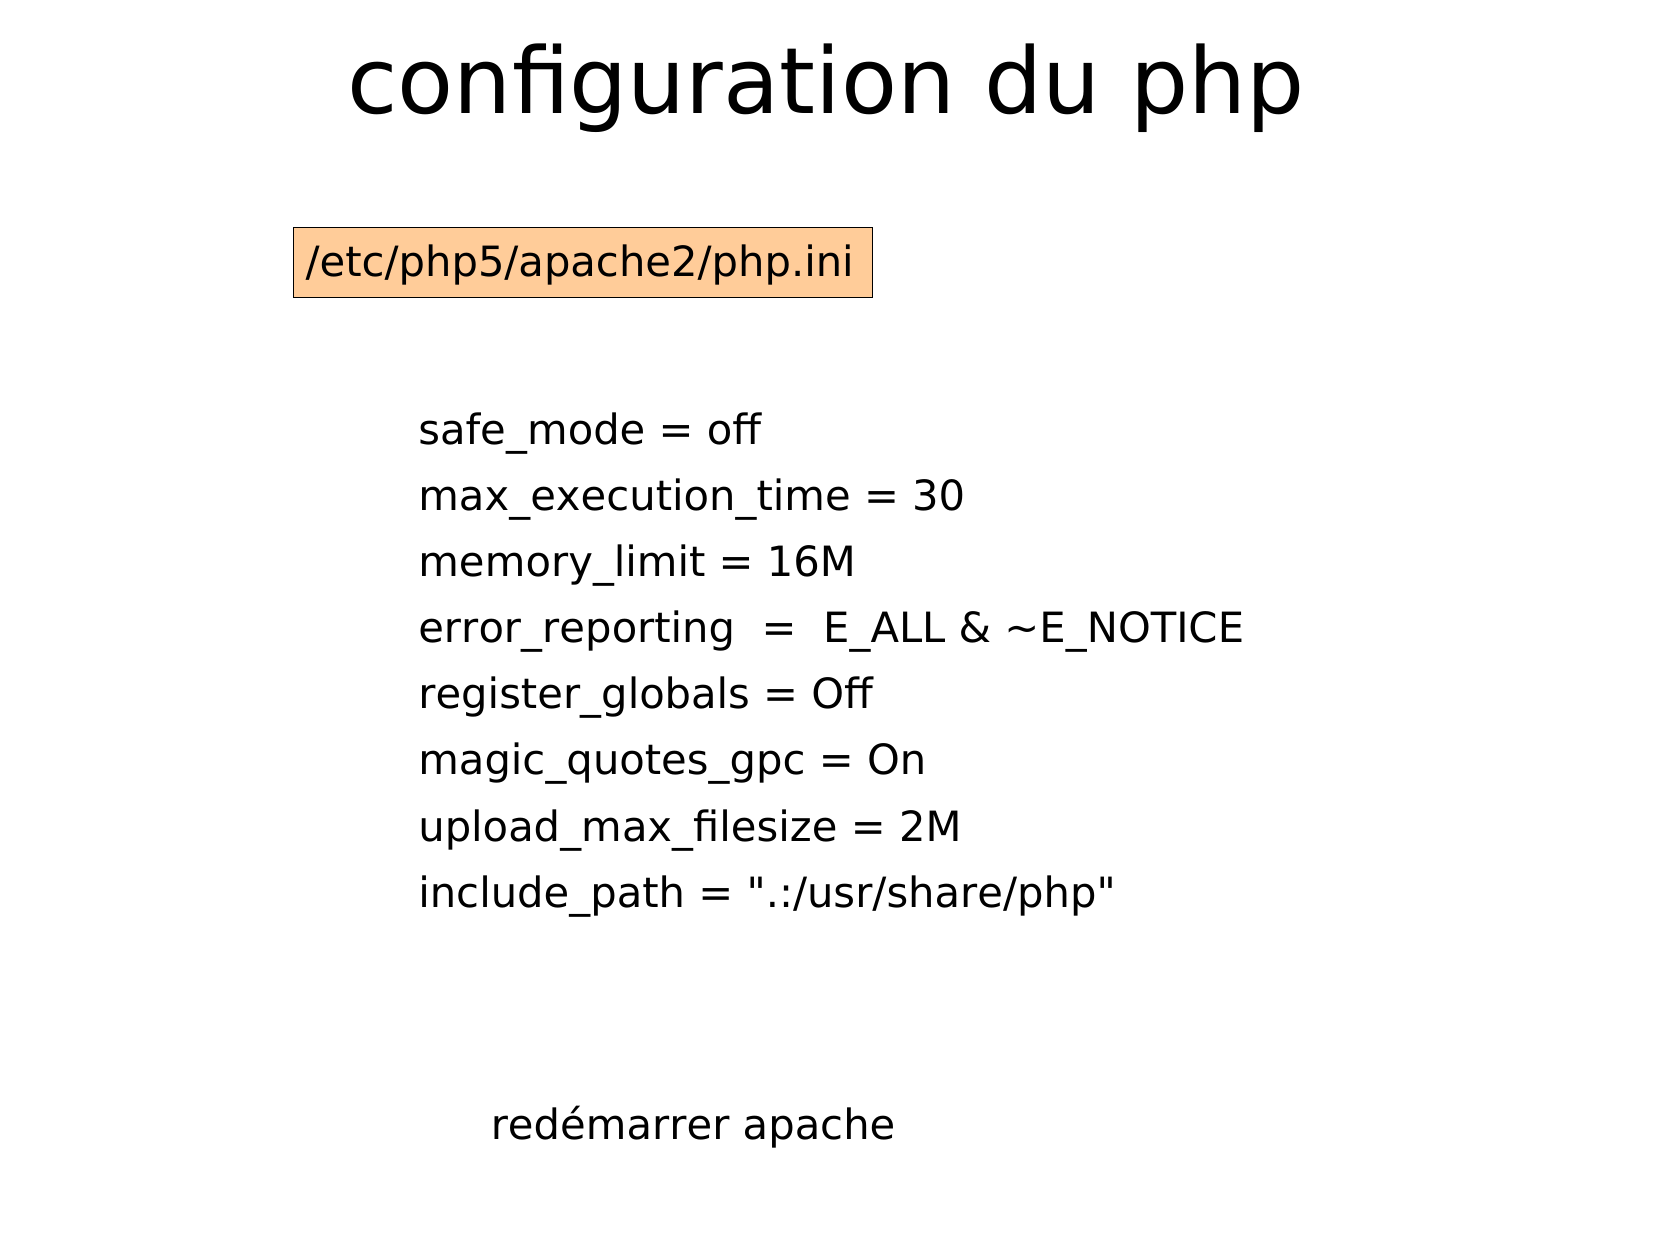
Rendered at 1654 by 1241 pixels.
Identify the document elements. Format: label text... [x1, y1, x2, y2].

text_box [293, 227, 873, 298]
title configuration du php [0, 17, 1654, 143]
text_box redémarrer apache [490, 1100, 896, 1150]
text_box /etc/php5/apache2/php.ini [305, 237, 855, 287]
text_box safe_mode = off max_execution_time = 30 memory_limit = 16M error_reporting = E_ALL & ~E_NOTICE register_globals = Off magic_quotes_gpc = On upload_max_filesize = 2M include_path = ".:/usr/share/php" [418, 405, 1245, 984]
